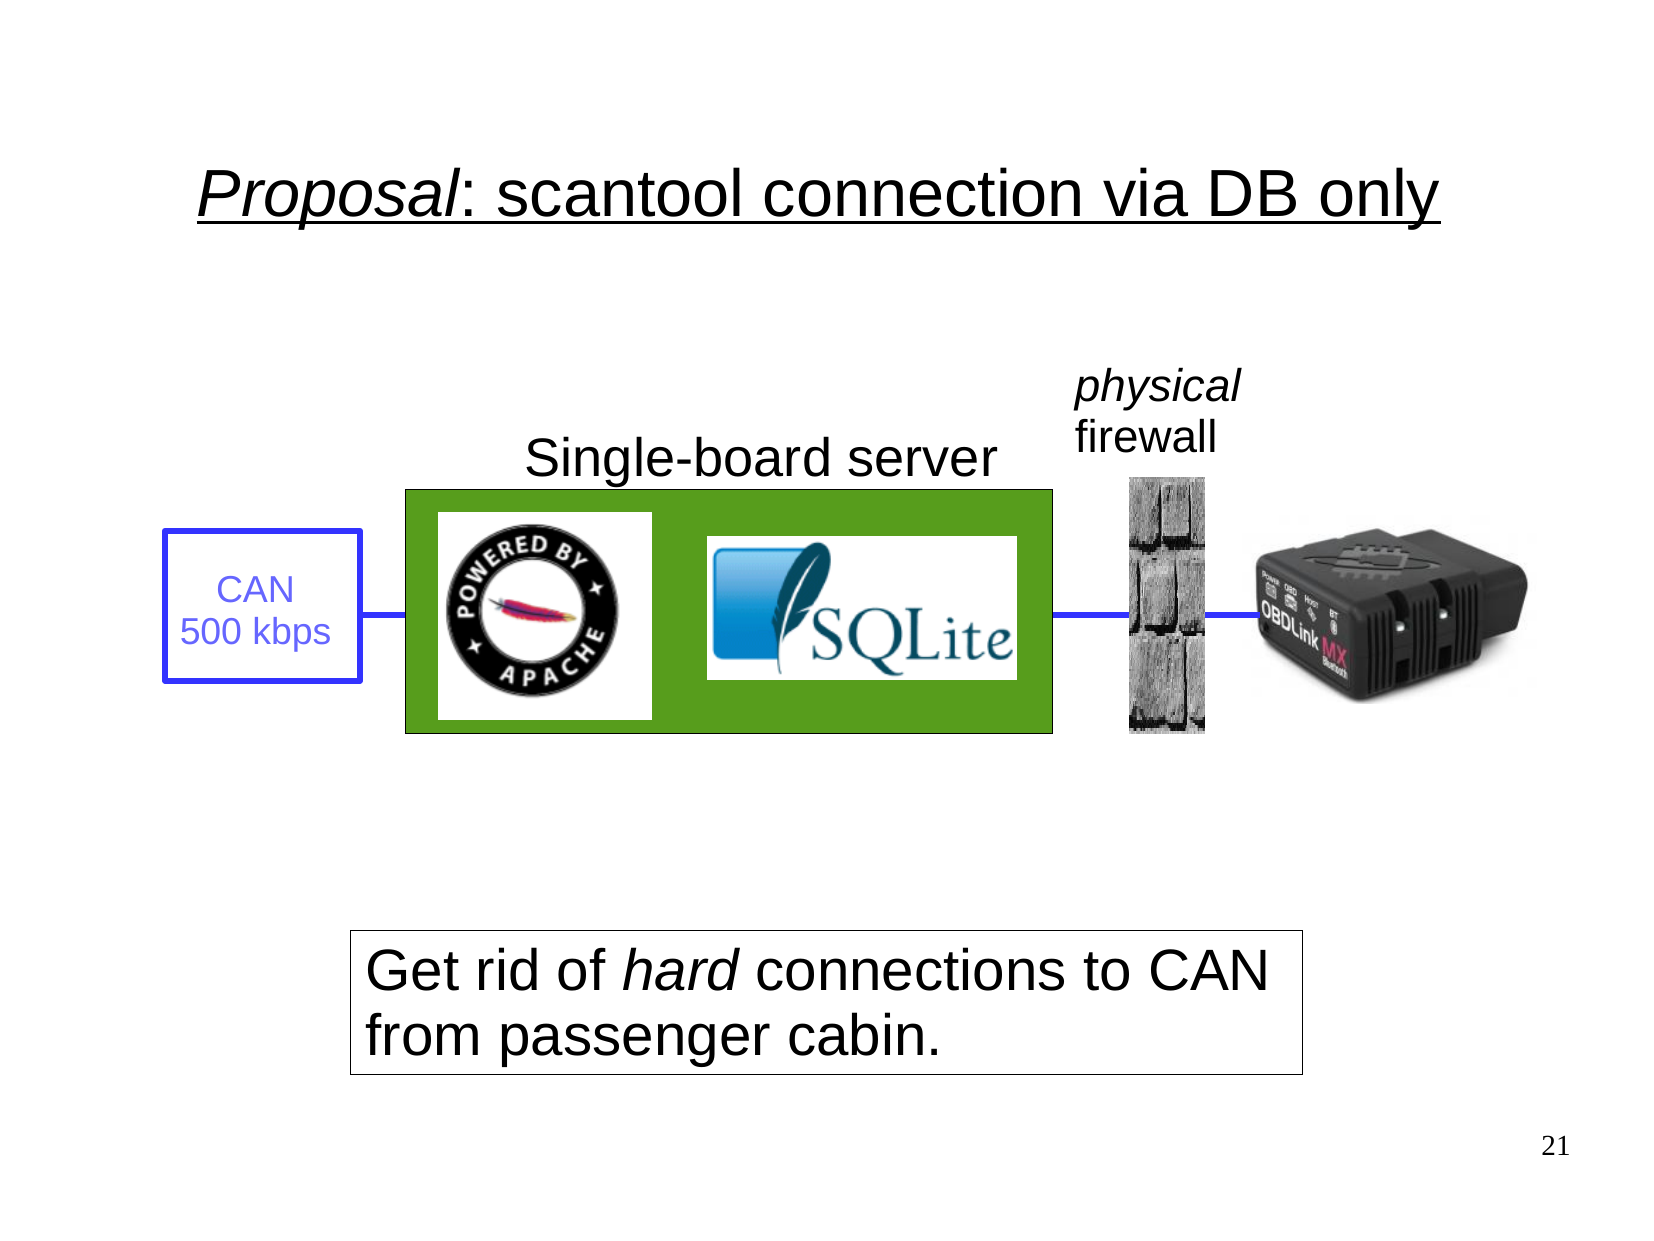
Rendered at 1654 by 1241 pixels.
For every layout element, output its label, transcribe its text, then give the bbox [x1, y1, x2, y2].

text_box physical firewall [1060, 352, 1277, 470]
text_box CAN 500 kbps [165, 560, 347, 660]
picture [1242, 515, 1537, 704]
picture [707, 536, 1017, 680]
title Proposal: scantool connection via DB only [75, 90, 1564, 298]
text_box Get rid of hard connections to CAN from passenger cabin. [350, 930, 1303, 1075]
picture [438, 512, 652, 721]
picture [1129, 477, 1205, 734]
text_box Single-board server [510, 420, 1014, 500]
text_box [405, 489, 1053, 734]
